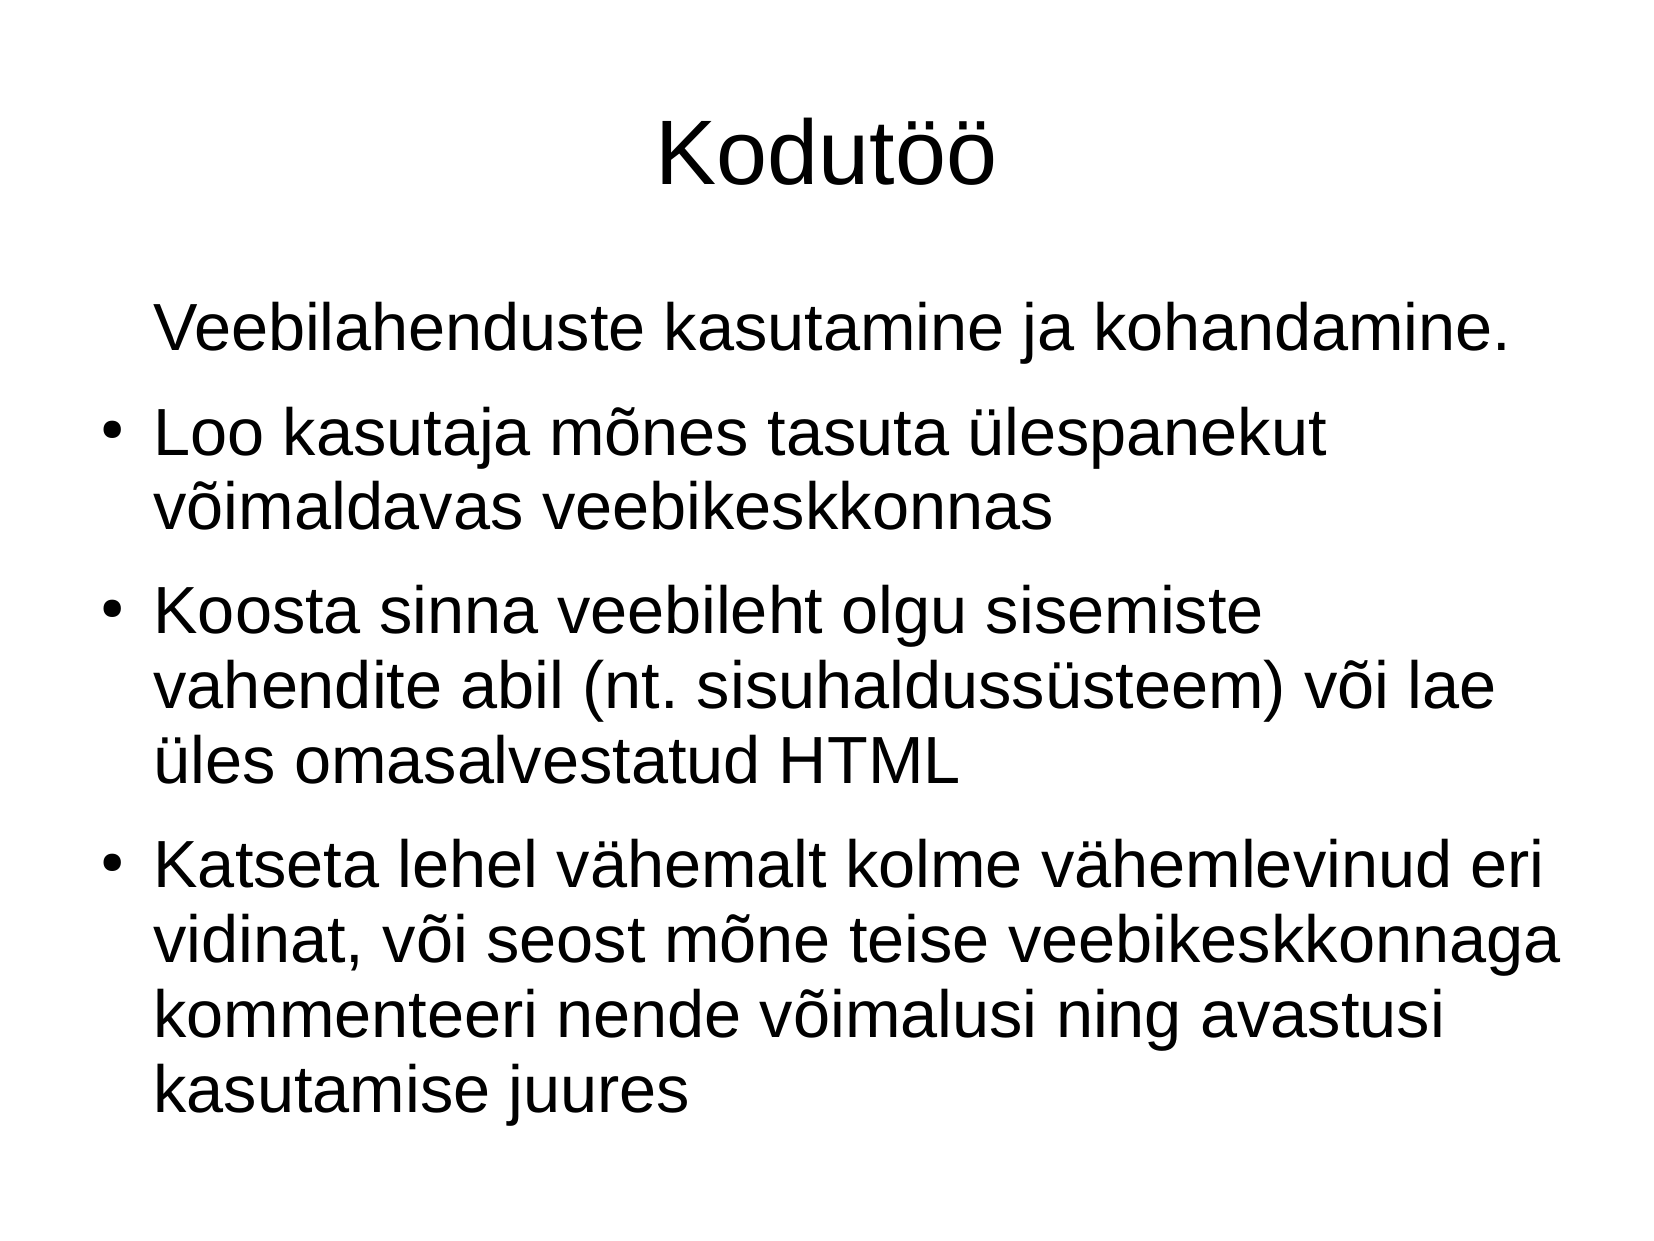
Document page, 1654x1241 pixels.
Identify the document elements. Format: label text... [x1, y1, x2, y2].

title Kodutöö [82, 56, 1571, 250]
list Veebilahenduste kasutamine ja kohandamine. Loo kasutaja mõnes tasuta ülespanekut võimaldavas veebikeskkonnas Koosta sinna veebileht olgu sisemiste vahendite abil (nt. sisuhaldussüsteem) või lae üles omasalvestatud HTML Katseta lehel vähemalt kolme vähemlevinud eri vidinat, või seost mõne teise veebikeskkonnaga kommenteeri nende võimalusi ning avastusi kasutamise juures [82, 290, 1571, 1127]
